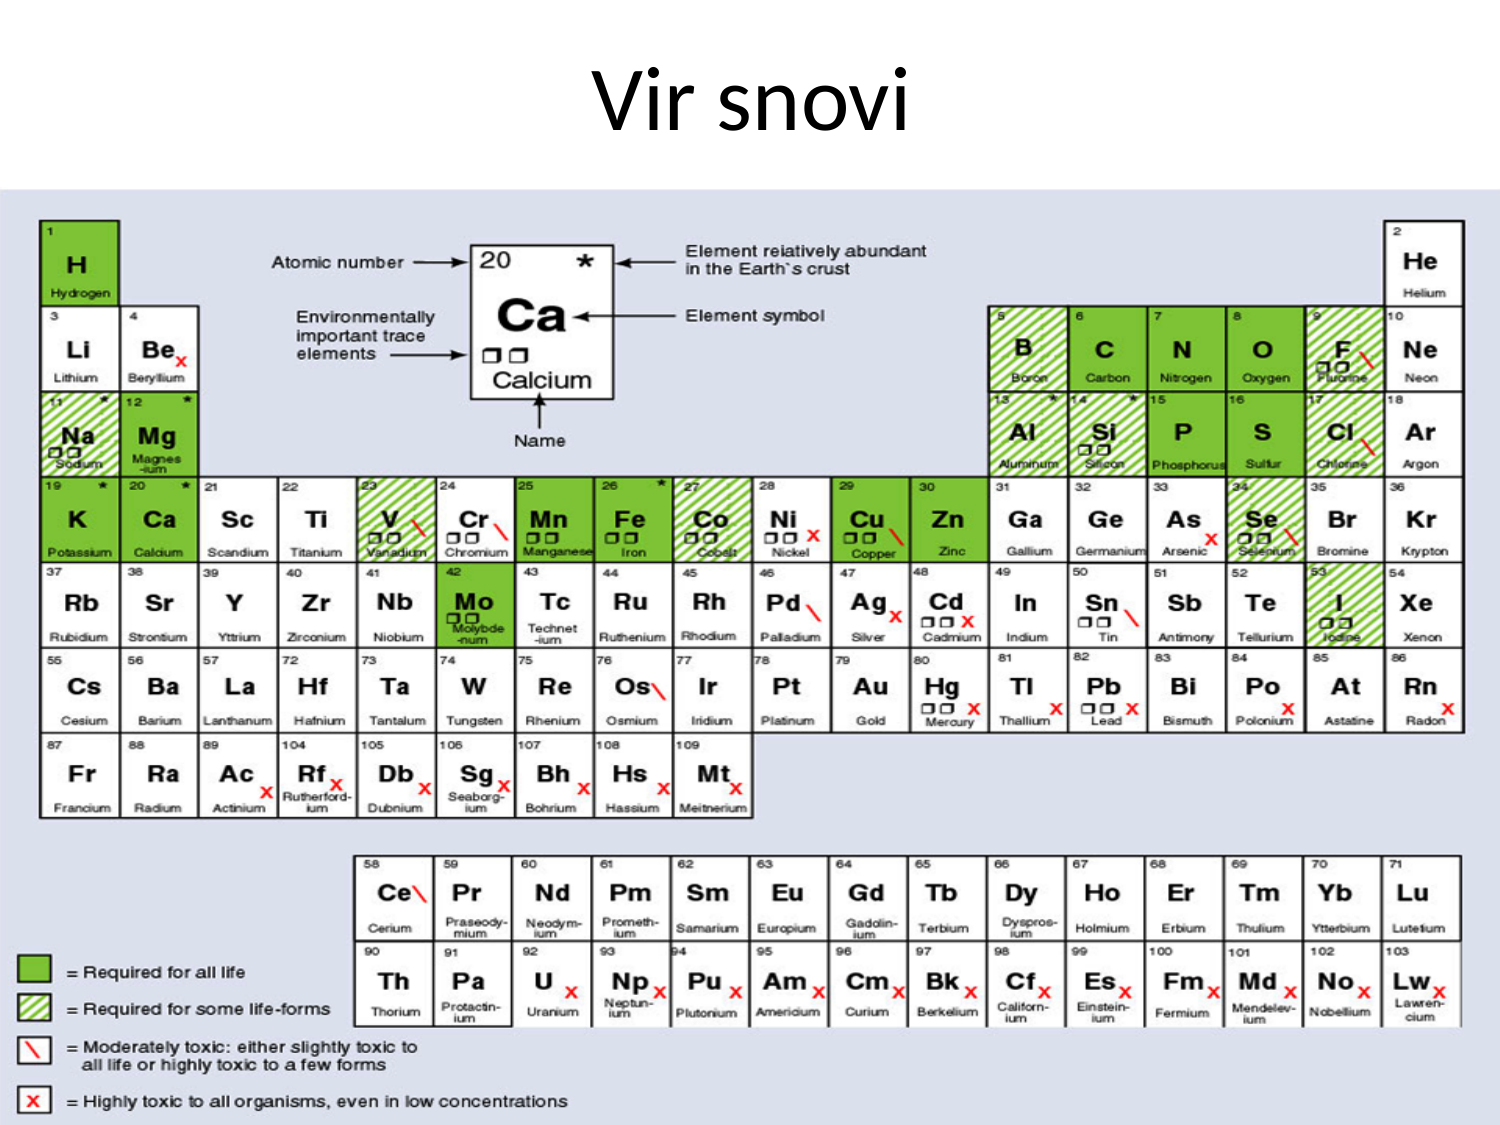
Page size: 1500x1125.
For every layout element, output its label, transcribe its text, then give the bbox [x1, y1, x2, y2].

title Vir snovi [76, 0, 1427, 187]
picture [0, 187, 1500, 1125]
